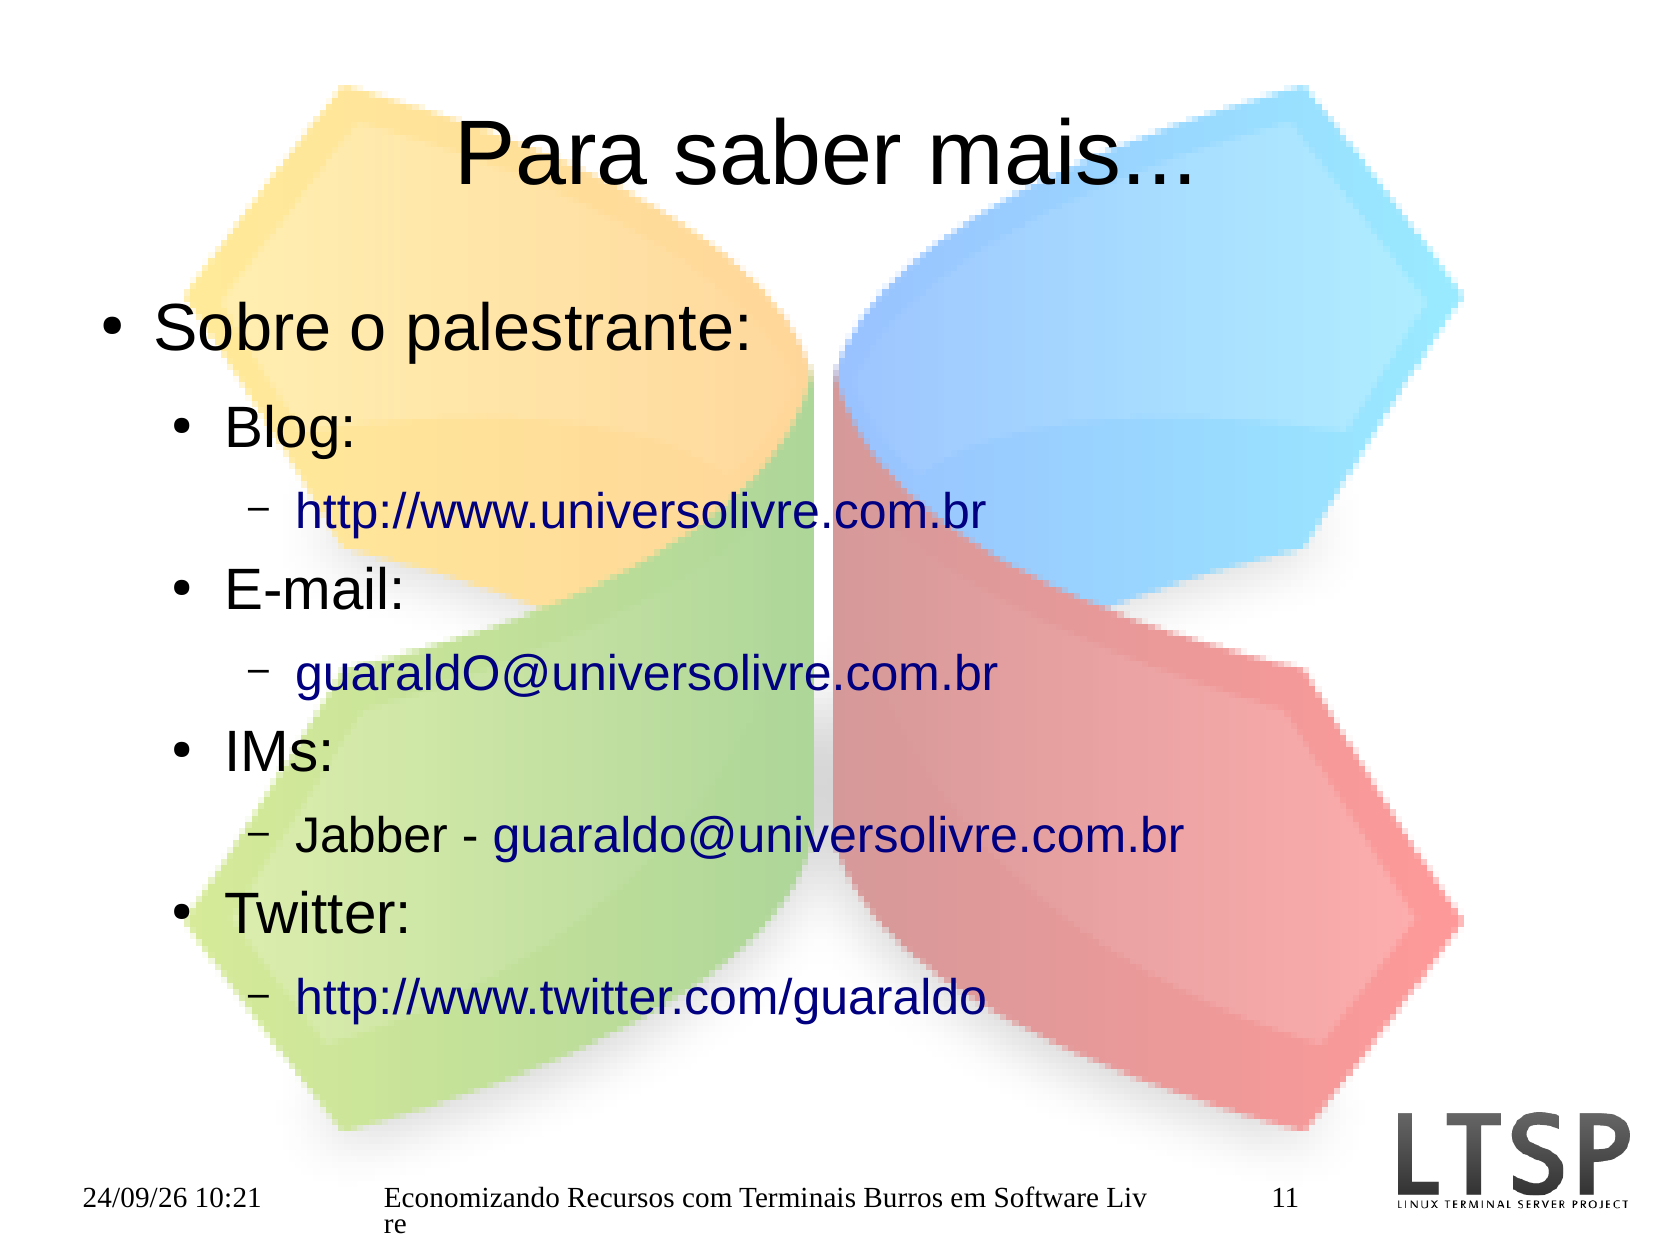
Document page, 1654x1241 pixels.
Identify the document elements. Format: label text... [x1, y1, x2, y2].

title Para saber mais... [82, 56, 1571, 250]
picture [1382, 1072, 1639, 1241]
list Sobre o palestrante: Blog: http://www.universolivre.com.br E-mail: guaraldO@universolivre.com.br IMs: Jabber - guaraldo@universolivre.com.br Twitter: http://www.twitter.com/guaraldo [82, 290, 1571, 1109]
